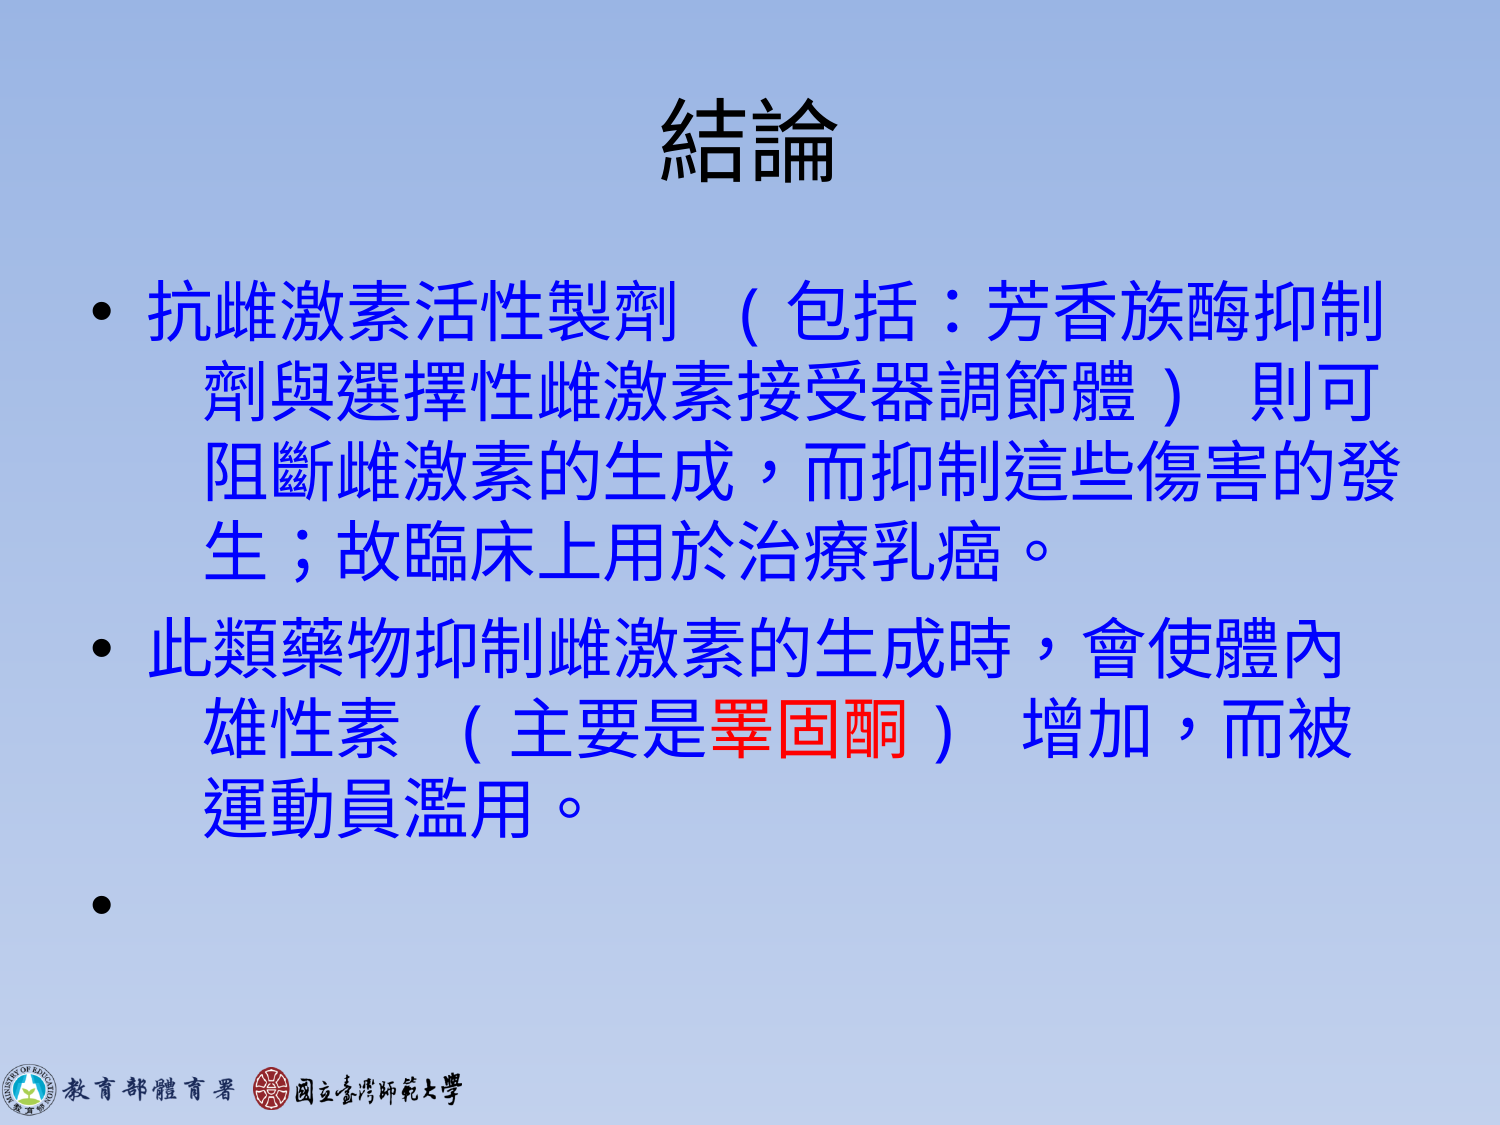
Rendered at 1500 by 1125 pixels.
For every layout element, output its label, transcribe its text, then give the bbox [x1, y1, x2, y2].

list 抗雌激素活性製劑 (包括：芳香族酶抑制劑與選擇性雌激素接受器調節體) 則可阻斷雌激素的生成，而抑制這些傷害的發生；故臨床上用於治療乳癌。 此類藥物抑制雌激素的生成時，會使體內雄性素 (主要是睪固酮) 增加，而被運動員濫用。 [75, 262, 1426, 1005]
title 結論 [75, 45, 1426, 233]
